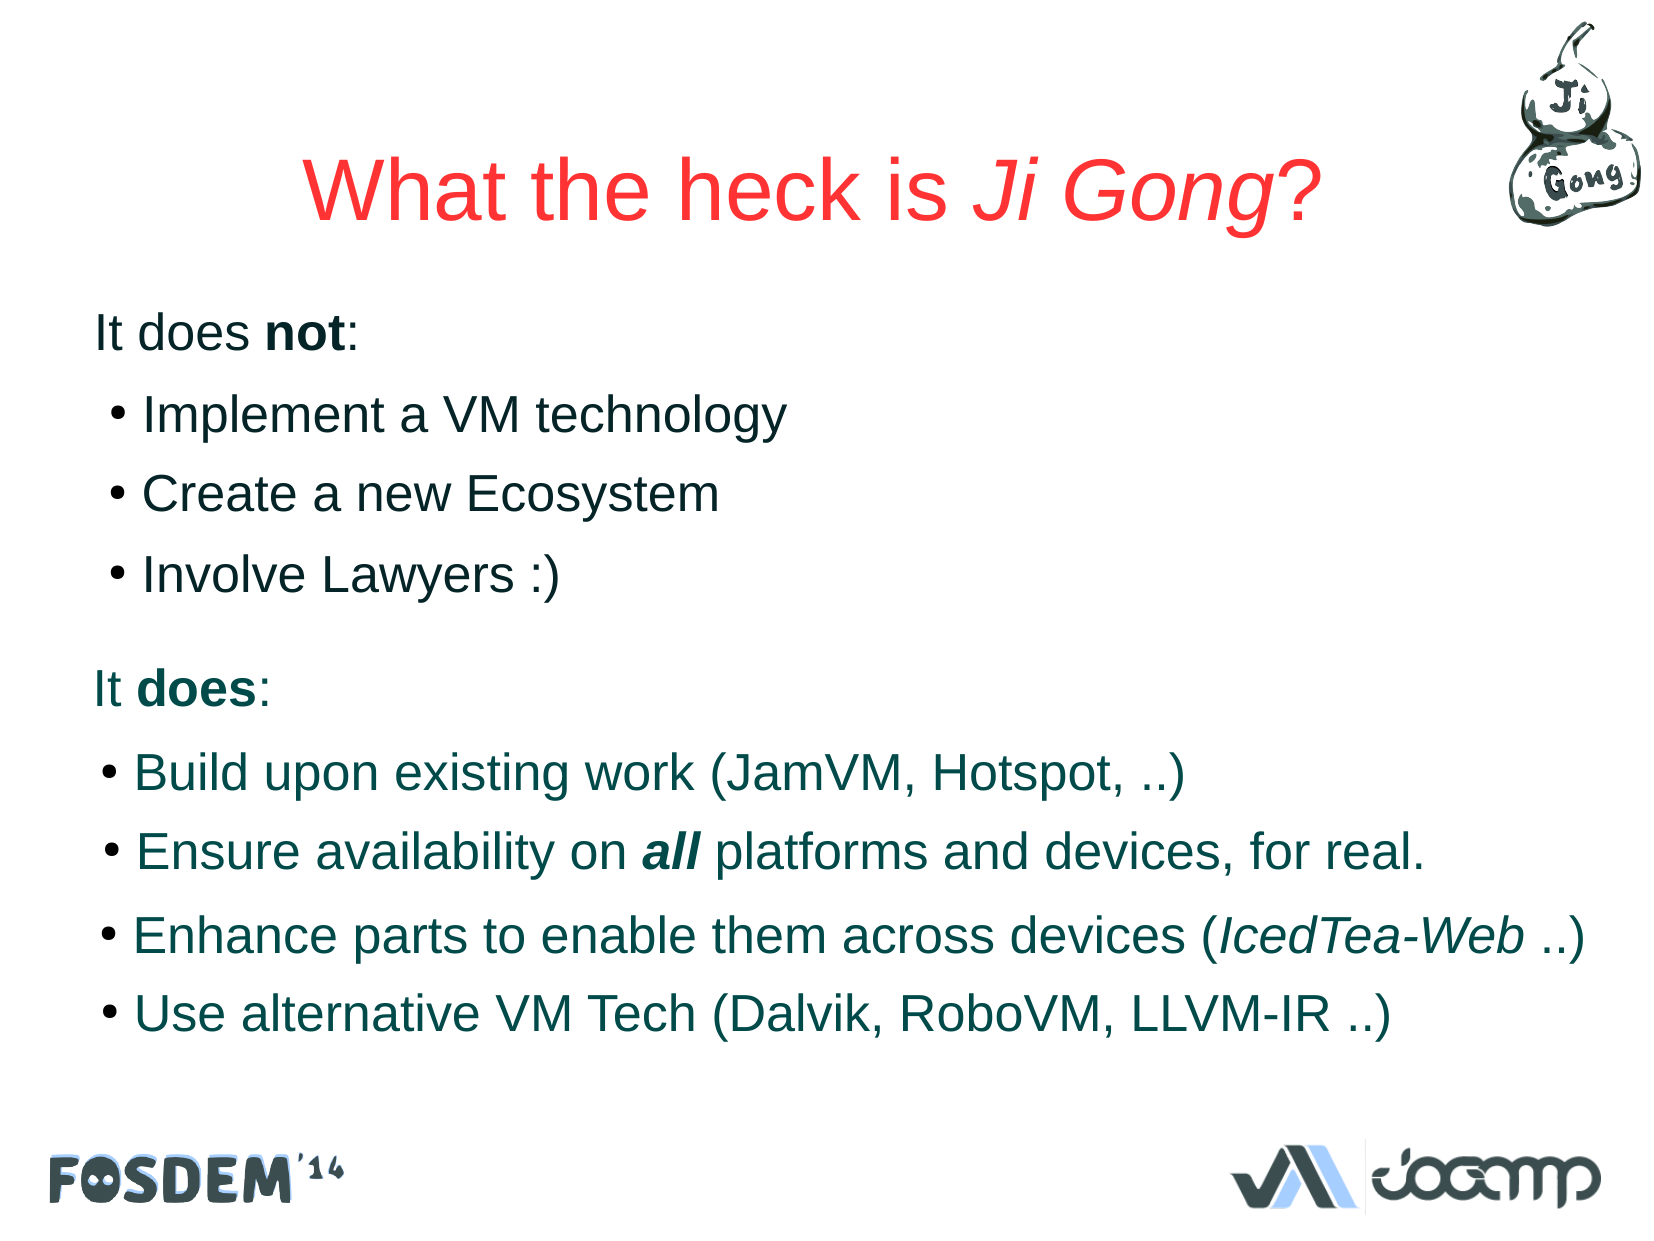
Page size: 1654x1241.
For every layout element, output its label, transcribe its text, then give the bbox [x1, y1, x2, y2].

picture [1425, 19, 1654, 228]
text_box Ensure availability on all platforms and devices, for real. [87, 814, 1573, 888]
text_box Implement a VM technology [94, 377, 886, 451]
text_box Create a new Ecosystem [93, 457, 796, 531]
text_box Build upon existing work (JamVM, Hotspot, ..) [85, 736, 1560, 810]
title What the heck is Ji Gong? [60, 120, 1567, 260]
text_box Involve Lawyers :) [93, 537, 646, 611]
picture [1228, 1139, 1601, 1215]
text_box It does not: [79, 296, 391, 370]
text_box Use alternative VM Tech (Dalvik, RoboVM, LLVM-IR ..) [85, 976, 1571, 1050]
picture [0, 914, 400, 1241]
text_box Enhance parts to enable them across devices (IcedTea-Web ..) [84, 898, 1645, 972]
text_box It does: [78, 652, 541, 726]
